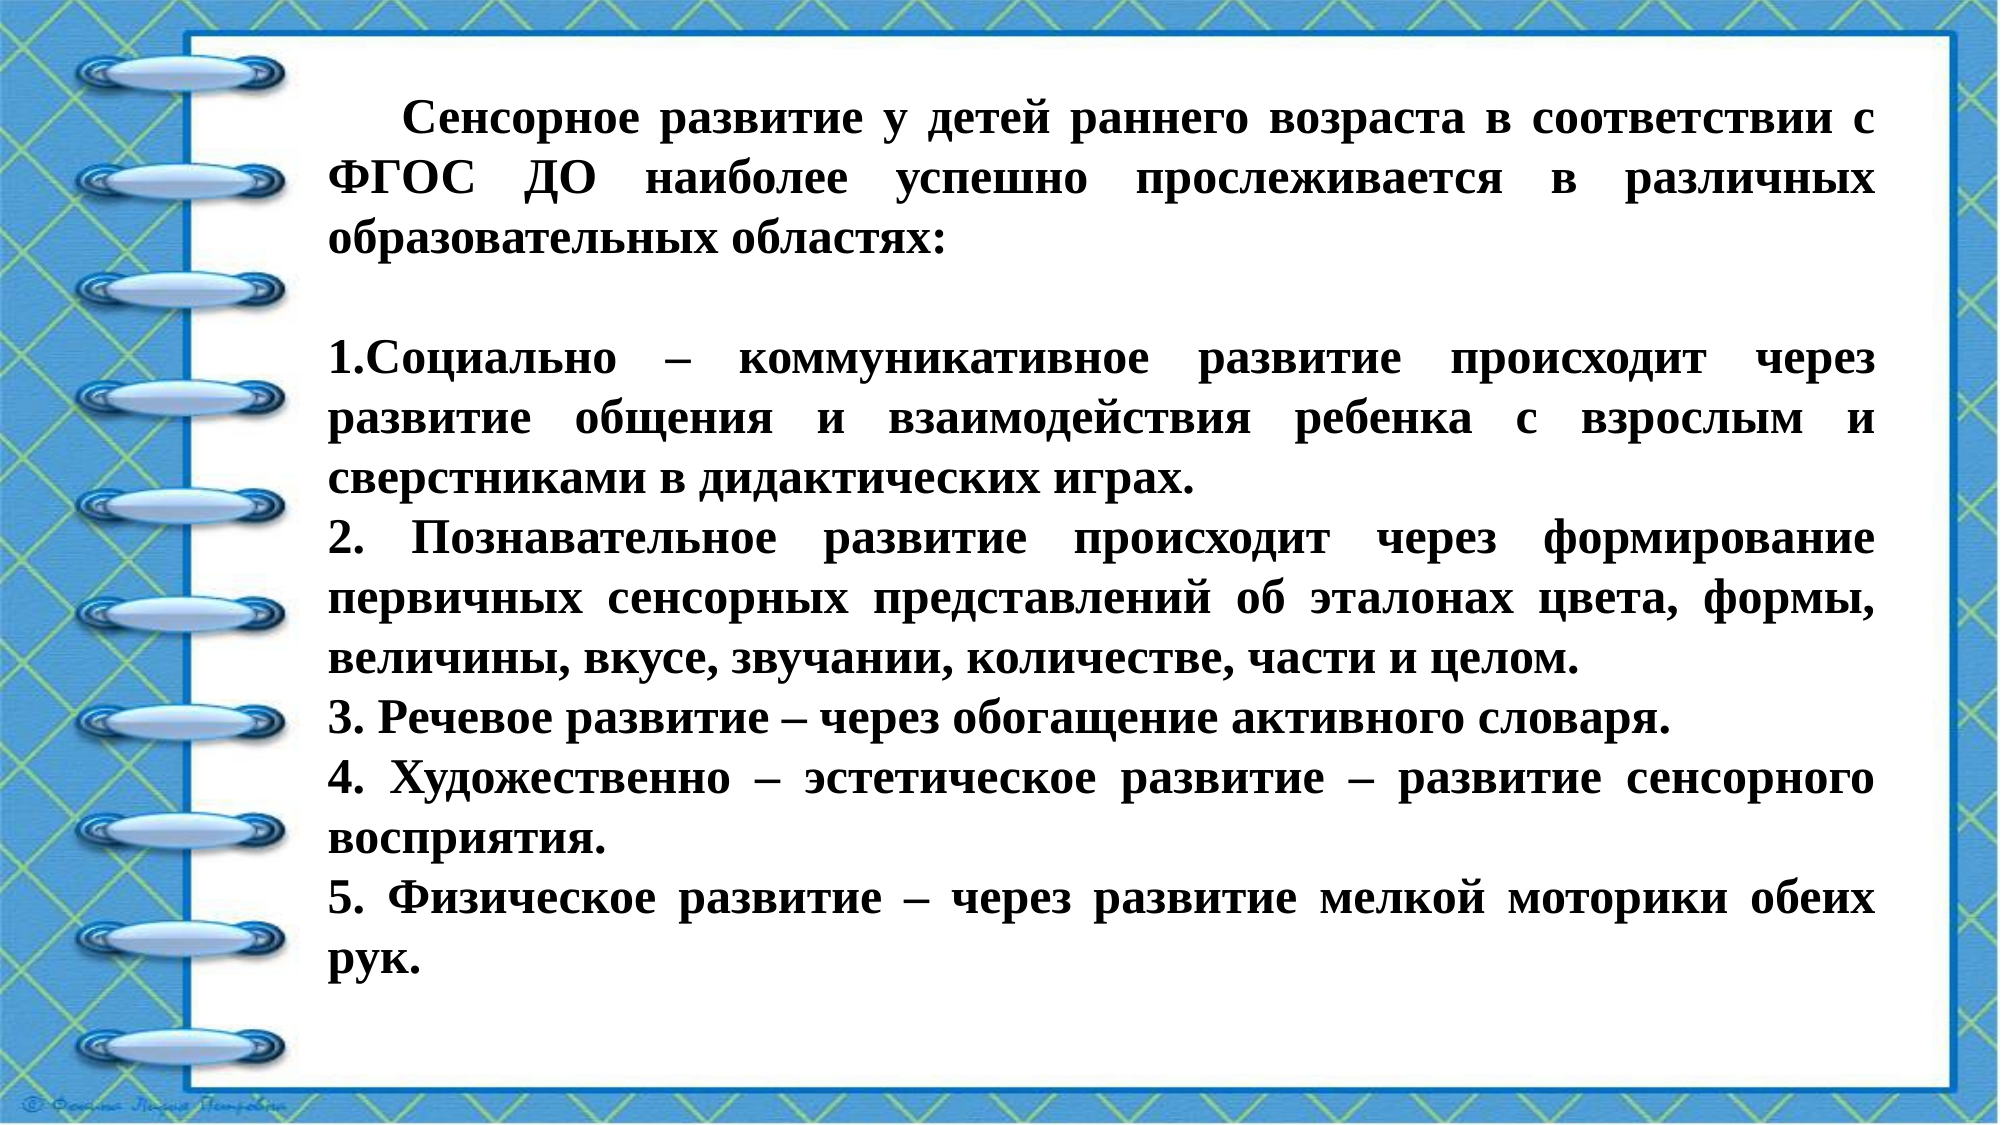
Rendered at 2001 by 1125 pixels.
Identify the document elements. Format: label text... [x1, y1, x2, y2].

picture [0, 0, 2000, 1125]
text_box Сенсорное развитие у детей раннего возраста в соответствии с ФГОС ДО наиболее успешно прослеживается в различных образовательных областях: 1.Социально – коммуникативное развитие происходит через развитие общения и взаимодействия ребенка с взрослым и сверстниками в дидактических играх. 2. Познавательное развитие происходит через формирование первичных сенсорных представлений об эталонах цвета, формы, величины, вкусе, звучании, количестве, части и целом. 3. Речевое развитие – через обогащение активного словаря. 4. Художественно – эстетическое развитие – развитие сенсорного восприятия. 5. Физическое развитие – через развитие мелкой моторики обеих рук. [312, 76, 1891, 1125]
